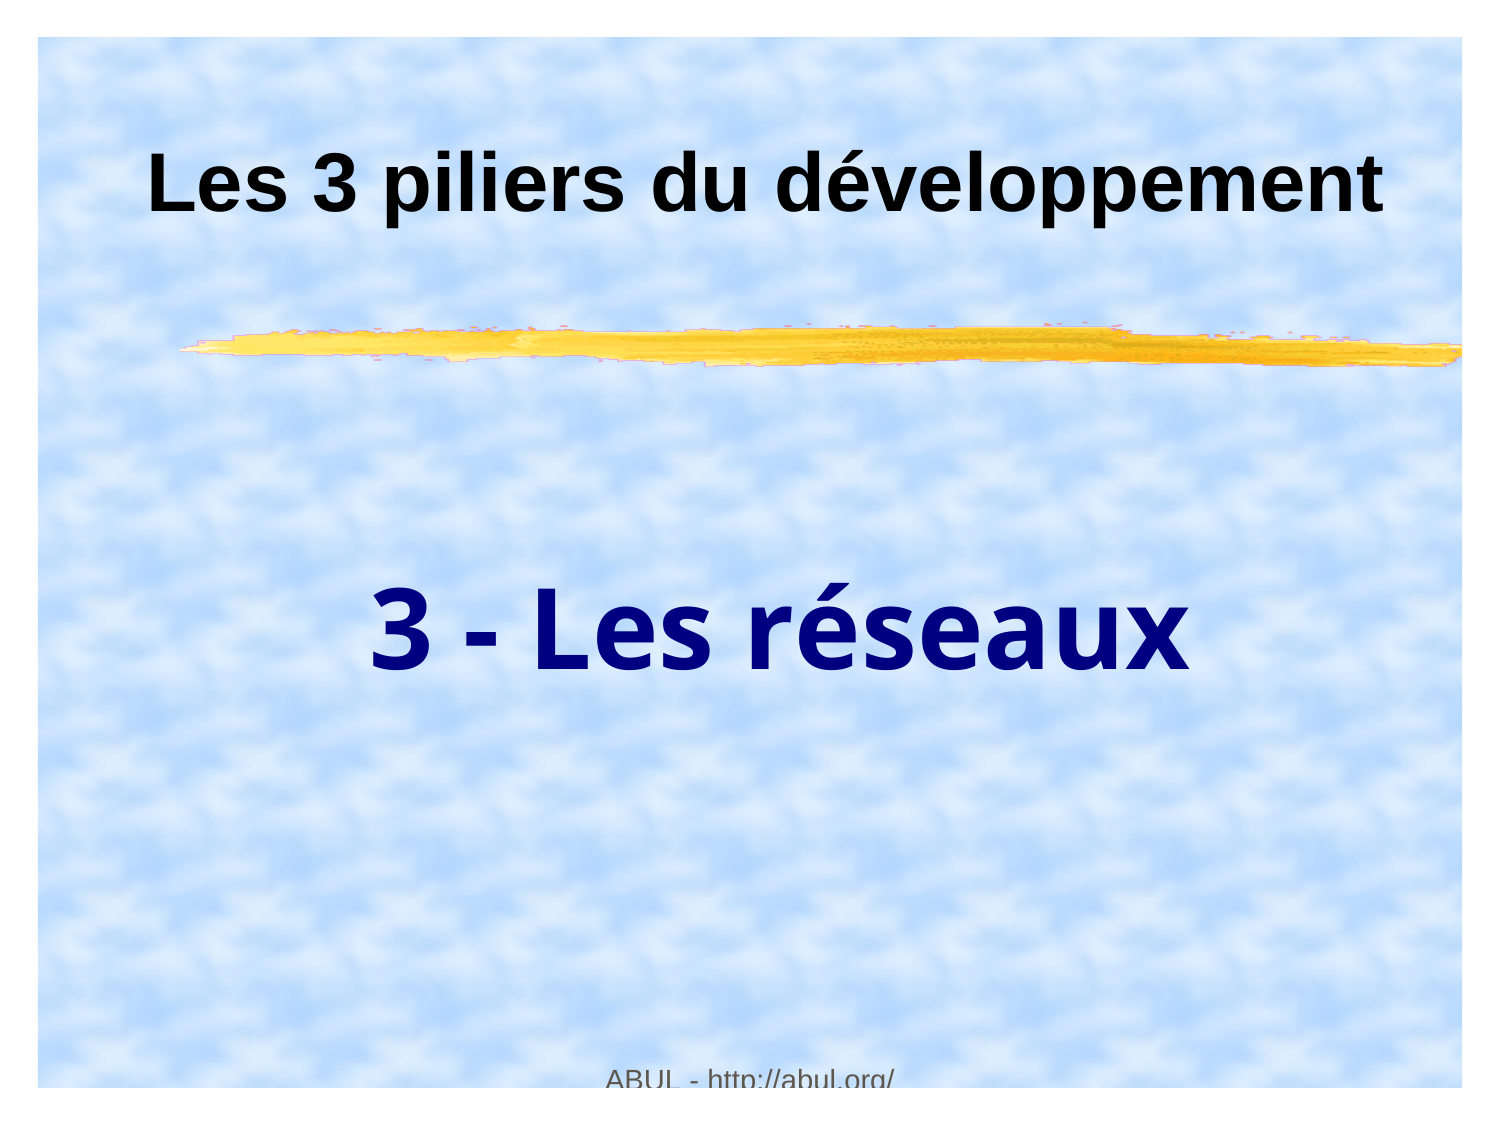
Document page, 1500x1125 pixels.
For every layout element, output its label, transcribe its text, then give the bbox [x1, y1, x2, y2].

title Les 3 piliers du développement [145, 66, 1416, 300]
picture [784, 1082, 791, 1088]
picture [745, 1076, 752, 1088]
picture [802, 1076, 809, 1088]
picture [609, 1084, 621, 1088]
picture [712, 1076, 719, 1088]
picture [848, 1076, 856, 1088]
picture [629, 1081, 639, 1088]
picture [611, 1073, 618, 1082]
picture [629, 1072, 638, 1078]
picture [874, 1076, 882, 1088]
picture [37, 37, 1463, 1088]
subtitle 3 - Les réseaux [264, 491, 1262, 761]
picture [728, 1076, 733, 1088]
